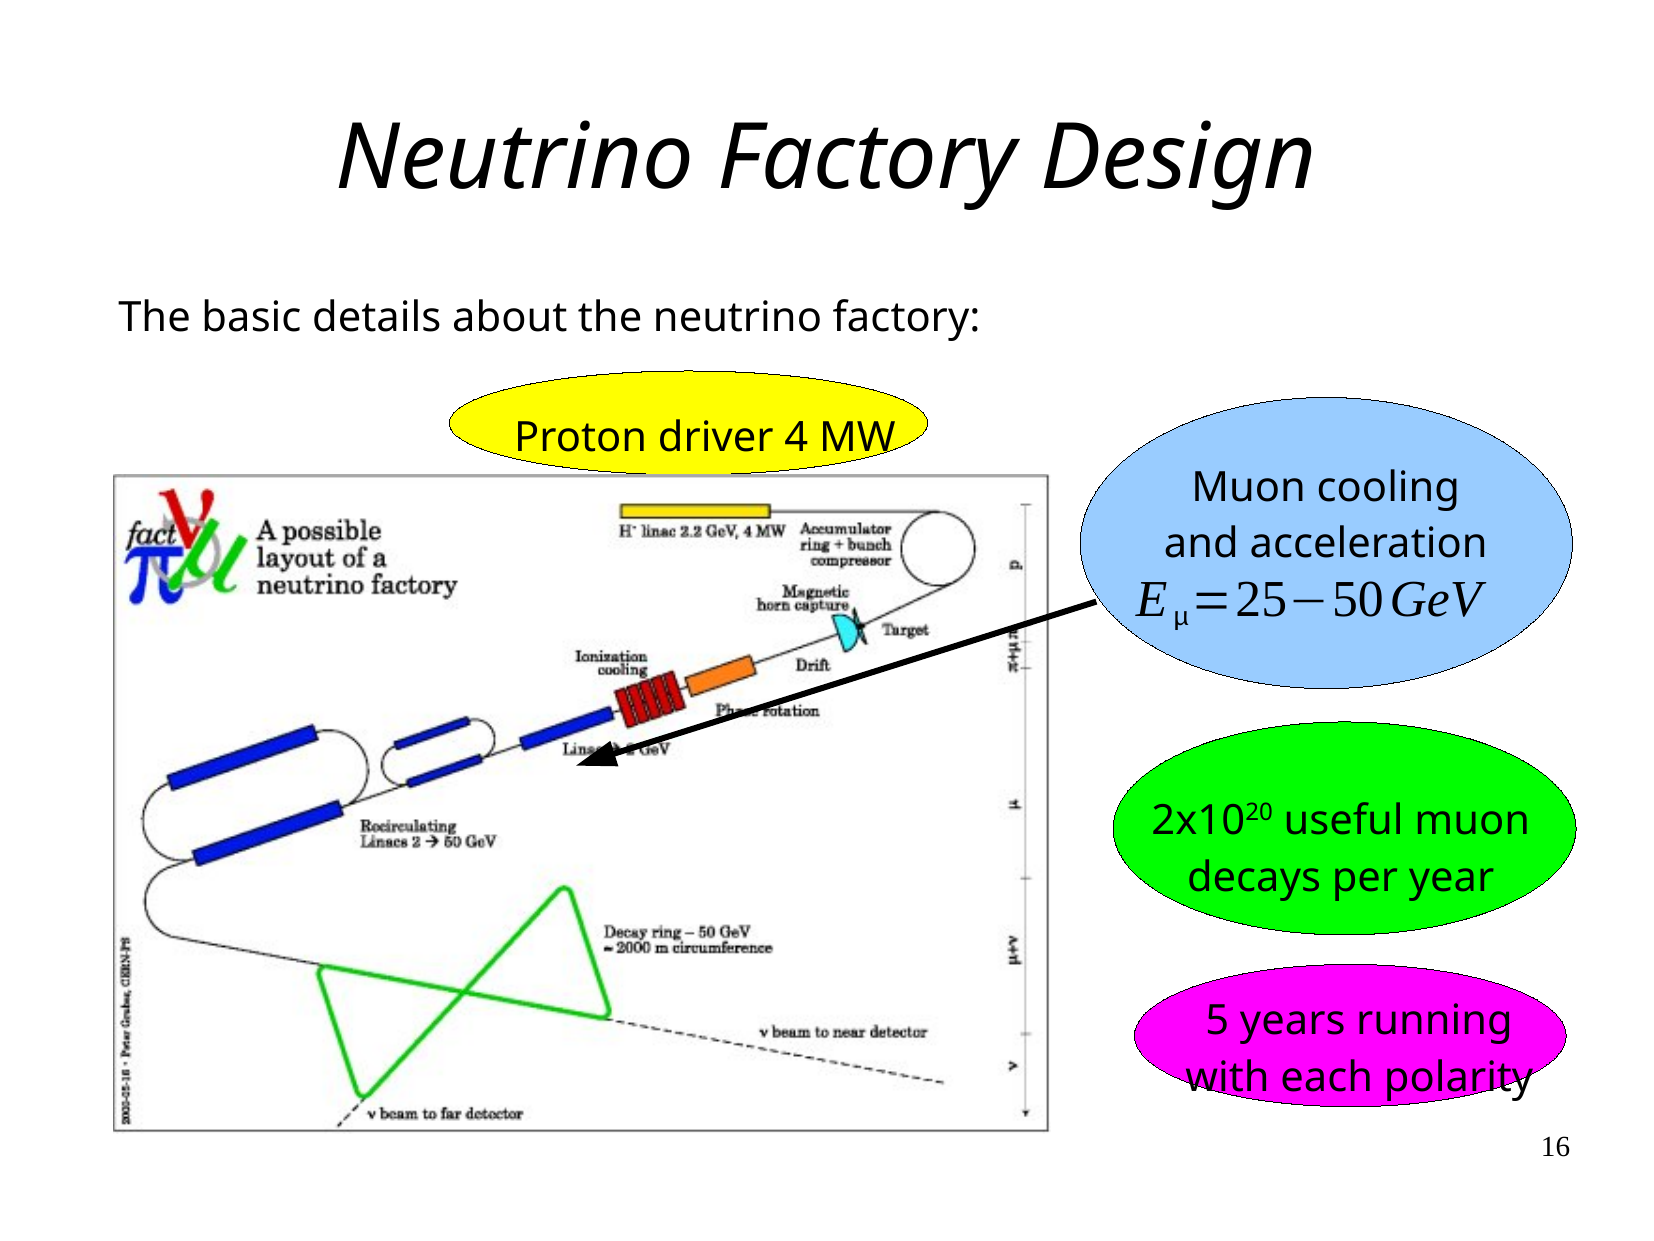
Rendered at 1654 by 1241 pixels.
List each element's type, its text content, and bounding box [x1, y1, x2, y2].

title Neutrino Factory Design [82, 56, 1571, 250]
text_box [548, 465, 829, 474]
text_box [1139, 397, 1513, 448]
text_box Muon cooling and acceleration [1137, 448, 1515, 564]
text_box [1134, 1003, 1158, 1068]
text_box [1557, 786, 1577, 871]
text_box The basic details about the neutrino factory: [103, 279, 1147, 345]
text_box [1080, 449, 1573, 689]
text_box 2x1020 useful muon decays per year [1125, 782, 1557, 899]
text_box [1113, 794, 1125, 863]
picture [113, 474, 1051, 1134]
text_box [1246, 1098, 1454, 1107]
text_box [1171, 899, 1518, 935]
text_box [1561, 1020, 1567, 1052]
text_box [449, 370, 901, 455]
text_box 5 years running with each polarity [1158, 982, 1561, 1098]
text_box [1208, 964, 1493, 982]
text_box [1136, 721, 1553, 782]
text_box Proton driver 4 MW [499, 399, 964, 465]
chart [1127, 567, 1489, 633]
